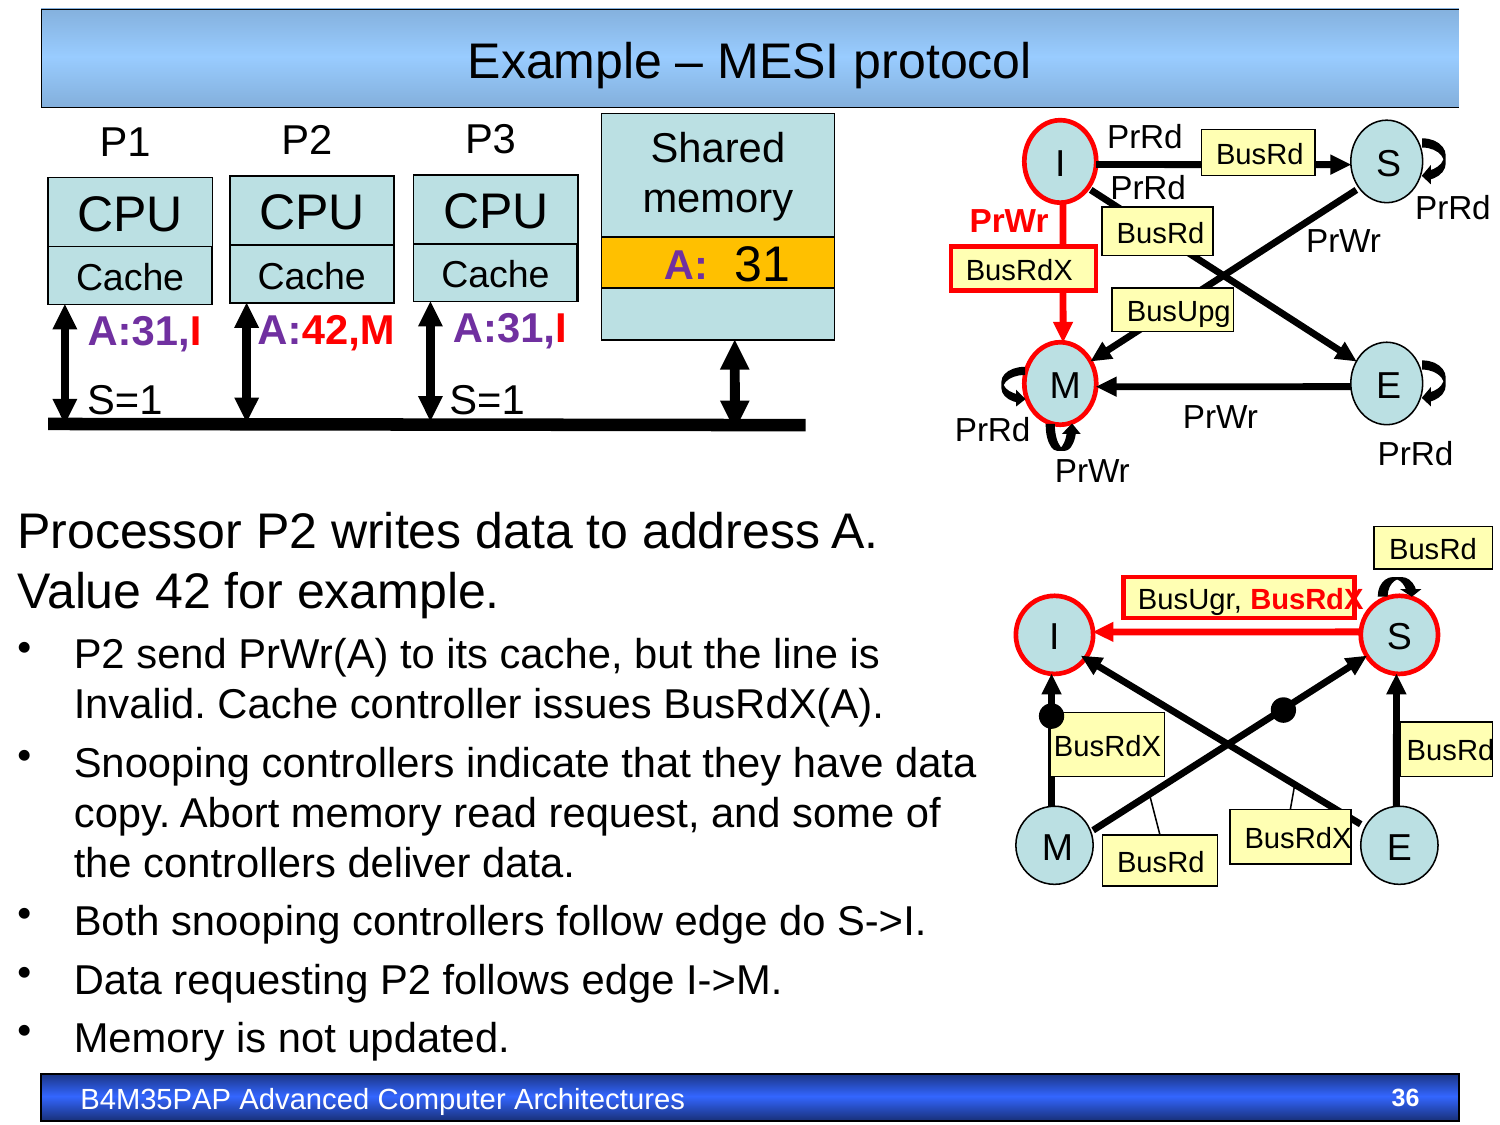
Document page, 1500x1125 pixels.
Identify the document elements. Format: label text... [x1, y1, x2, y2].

text_box BusRd [1101, 214, 1213, 256]
text_box BusUpg [1112, 287, 1234, 332]
text_box BusRdX [1229, 809, 1351, 864]
text_box BusRd [1400, 722, 1493, 777]
title Example – MESI protocol [41, 8, 1459, 108]
text_box Cache [48, 246, 212, 305]
text_box I [1024, 120, 1058, 191]
text_box M [1024, 342, 1097, 425]
text_box BusRd [1244, 129, 1315, 176]
text_box A:31,I [438, 293, 582, 359]
text_box S [1360, 595, 1439, 674]
text_box [1271, 698, 1296, 723]
text_box PrRd [933, 400, 1046, 456]
text_box E [1350, 342, 1423, 424]
text_box BusRd [1373, 526, 1493, 570]
text_box BusRdX [1050, 712, 1165, 777]
text_box Shared memory [601, 289, 835, 340]
text_box S=1 [434, 365, 540, 431]
text_box [1046, 424, 1079, 451]
text_box [1378, 577, 1420, 596]
text_box [805, 237, 835, 289]
text_box [1039, 704, 1064, 729]
text_box CPU [48, 177, 213, 296]
text_box M [1015, 806, 1094, 885]
text_box A: [638, 230, 724, 296]
text_box BusRd [1102, 834, 1218, 886]
text_box CPU [413, 174, 578, 243]
text_box PrRd [1058, 159, 1248, 214]
text_box E [1360, 806, 1439, 885]
text_box BusRdX [950, 246, 1097, 291]
text_box PrWr [1151, 387, 1290, 488]
text_box PrWr [954, 191, 1064, 247]
text_box [1002, 367, 1025, 400]
text_box Cache [229, 245, 394, 303]
text_box Cache [413, 243, 578, 302]
text_box [1422, 139, 1445, 178]
text_box Shared memory [601, 113, 835, 237]
text_box P3 [449, 108, 532, 170]
text_box [601, 237, 638, 289]
text_box BusUgr, BusRdX [1123, 577, 1355, 618]
text_box S [1350, 120, 1423, 203]
text_box PrRd [1400, 178, 1500, 234]
text_box PrRd [1359, 424, 1472, 480]
text_box PrWr [950, 441, 1234, 542]
text_box Processor P2 writes data to address A. Value 42 for example. P2 send PrWr(A) to its cache, but the line is Invalid. Cache controller issues BusRdX(A). Snooping controllers indicate that they have data copy. Abort memory read request, and some of the controllers deliver data. Both snooping controllers follow edge do S->I. Data requesting P2 follows edge I->M. Memory is not updated. [2, 491, 1006, 984]
text_box A:31,I [72, 296, 217, 362]
text_box I [1015, 595, 1094, 674]
text_box S=1 [72, 365, 178, 431]
text_box P1 [83, 108, 167, 172]
text_box 31 [705, 223, 805, 299]
text_box PrRd [1054, 108, 1244, 163]
text_box CPU [229, 176, 395, 295]
text_box [1422, 361, 1445, 405]
text_box P2 [265, 108, 349, 171]
text_box PrWr [1291, 211, 1423, 312]
text_box A:42,M [242, 295, 410, 361]
